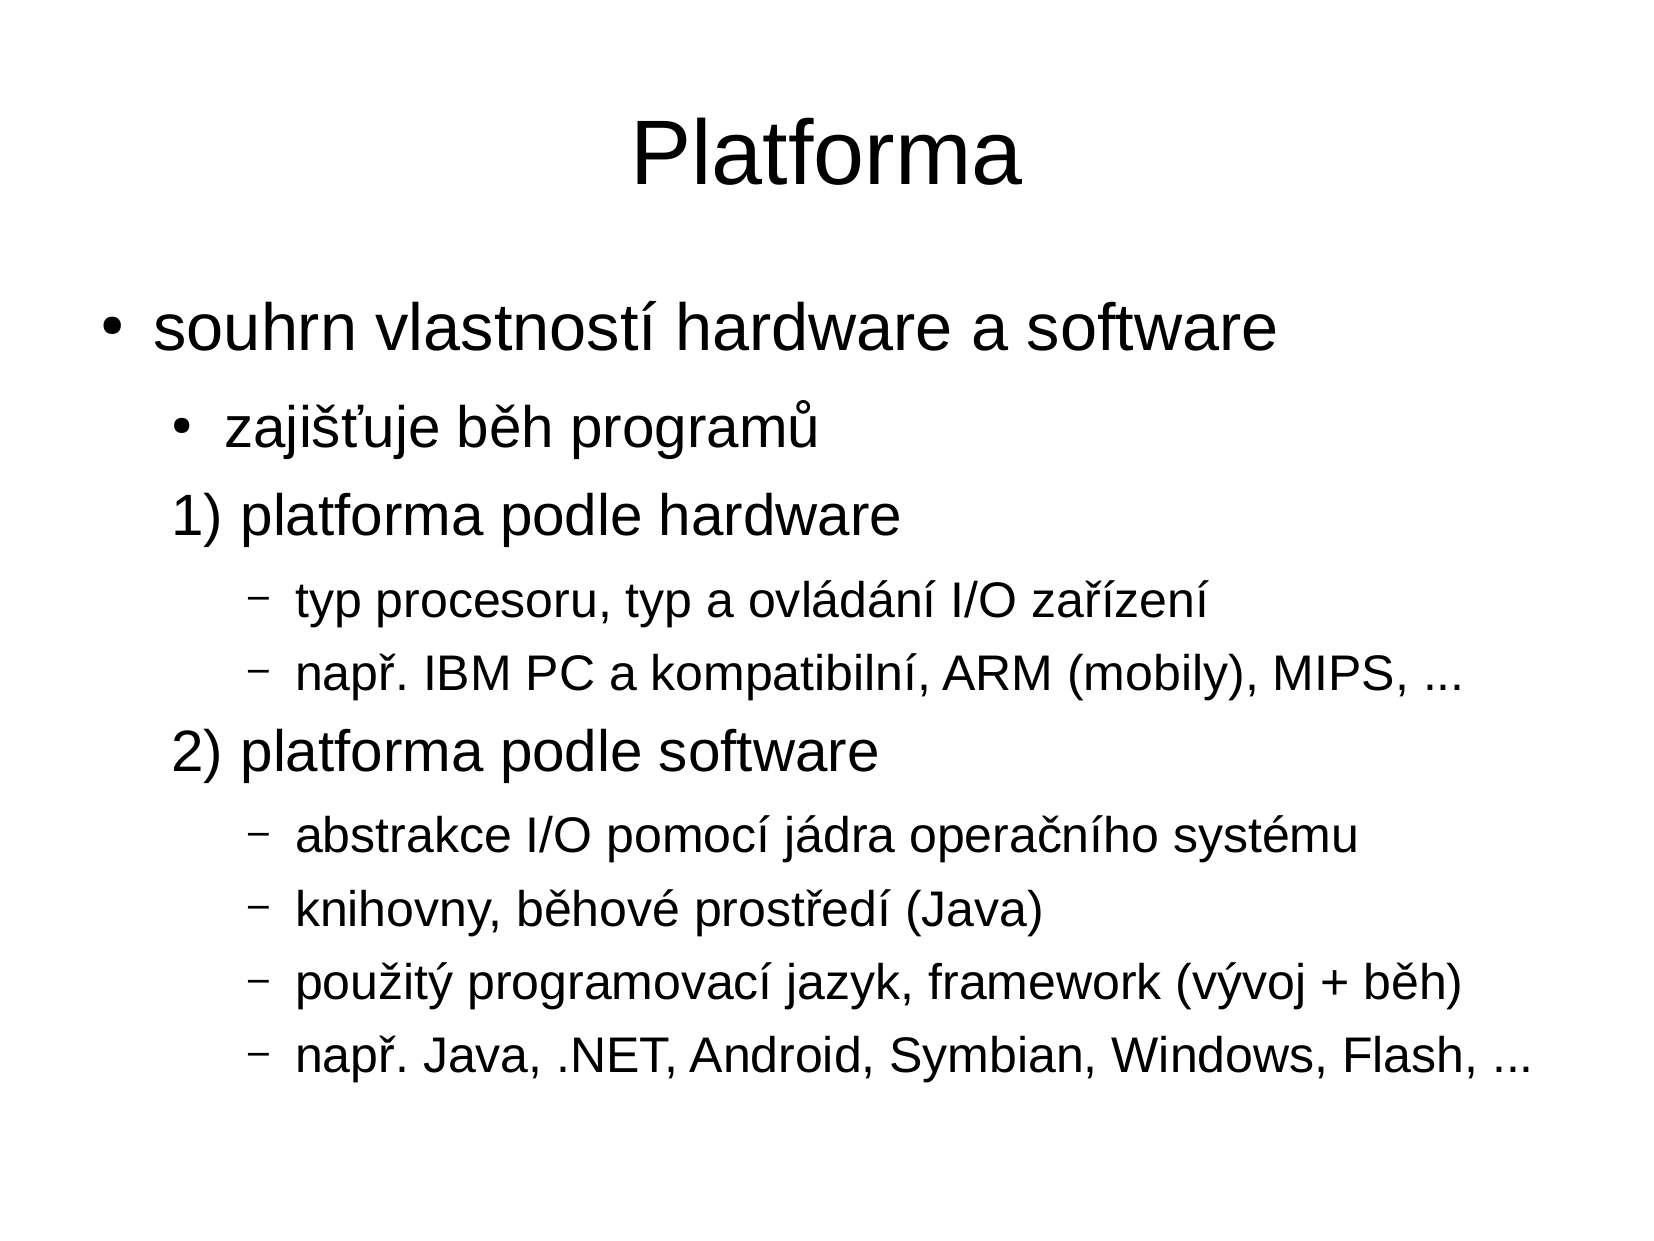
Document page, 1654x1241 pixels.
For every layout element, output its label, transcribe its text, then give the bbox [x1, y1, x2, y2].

title Platforma [82, 49, 1571, 257]
list souhrn vlastností hardware a software zajišťuje běh programů platforma podle hardware typ procesoru, typ a ovládání I/O zařízení např. IBM PC a kompatibilní, ARM (mobily), MIPS, ... platforma podle software abstrakce I/O pomocí jádra operačního systému knihovny, běhové prostředí (Java) použitý programovací jazyk, framework (vývoj + běh) např. Java, .NET, Android, Symbian, Windows, Flash, ... [82, 290, 1571, 1173]
